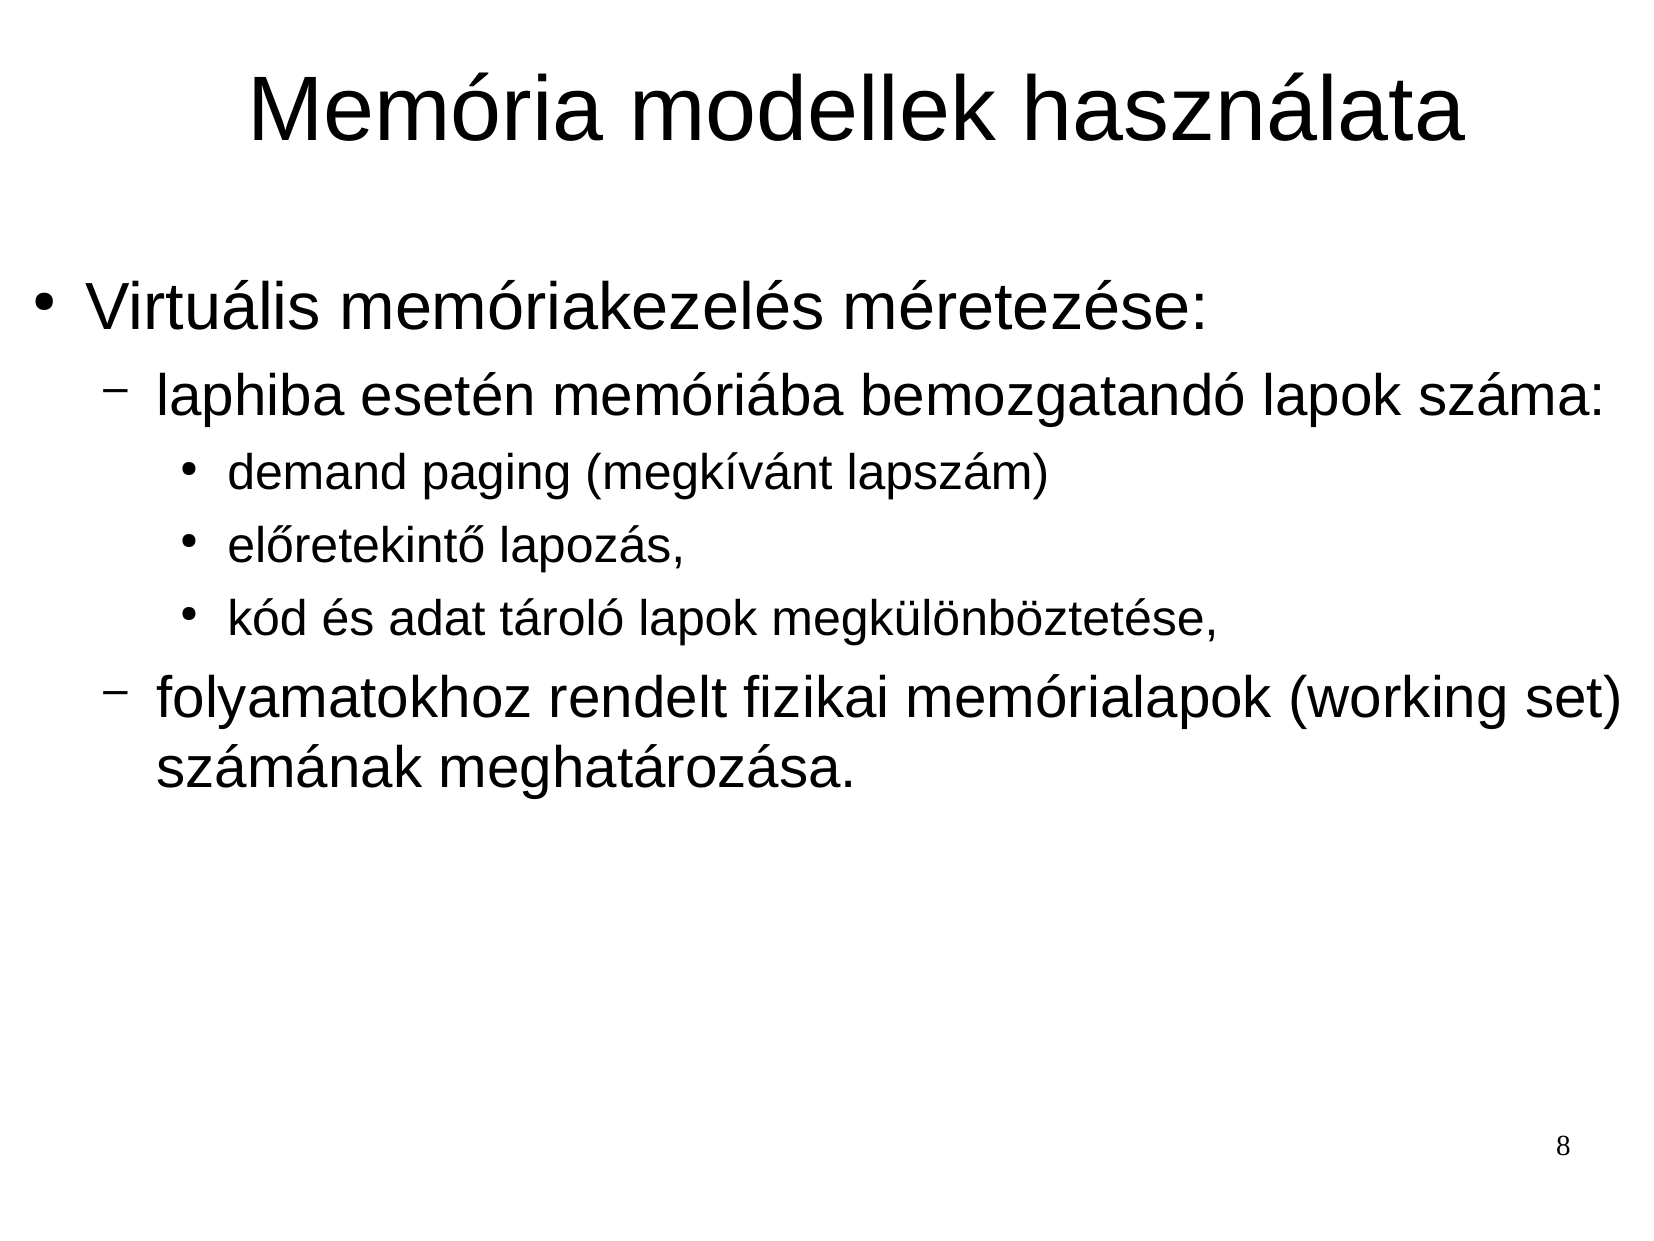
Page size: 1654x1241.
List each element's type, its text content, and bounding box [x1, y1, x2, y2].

title Memória modellek használata [136, 34, 1543, 173]
list Virtuális memóriakezelés méretezése: laphiba esetén memóriába bemozgatandó lapok száma: demand paging (megkívánt lapszám) előretekintő lapozás, kód és adat tároló lapok megkülönböztetése, folyamatokhoz rendelt fizikai memórialapok (working set) számának meghatározása. [0, 255, 1654, 1241]
